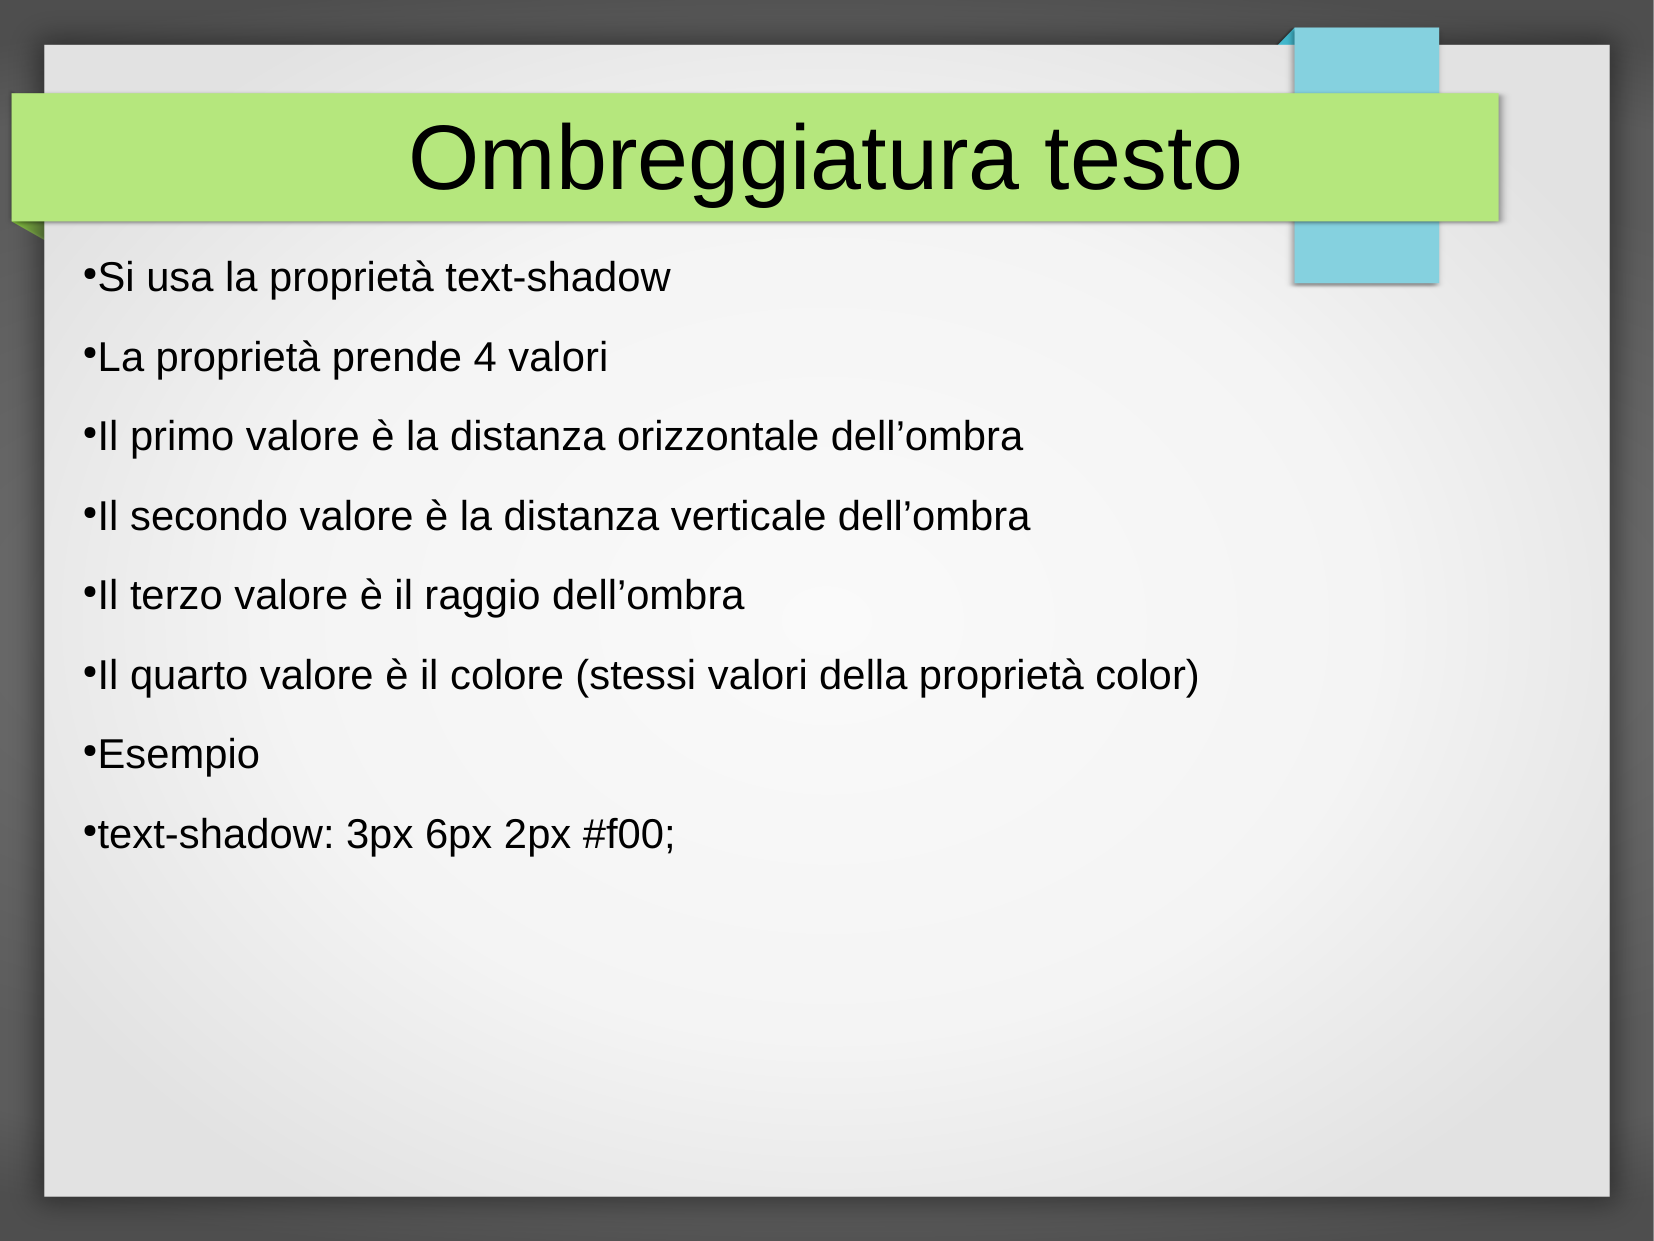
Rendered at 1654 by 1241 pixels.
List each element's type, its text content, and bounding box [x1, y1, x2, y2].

title Ombreggiatura testo [82, 49, 1571, 249]
picture [0, 0, 1654, 1241]
list Si usa la proprietà text-shadow La proprietà prende 4 valori Il primo valore è la distanza orizzontale dell’ombra Il secondo valore è la distanza verticale dell’ombra Il terzo valore è il raggio dell’ombra Il quarto valore è il colore (stessi valori della proprietà color) Esempio text-shadow: 3px 6px 2px #f00; [82, 249, 1571, 1153]
